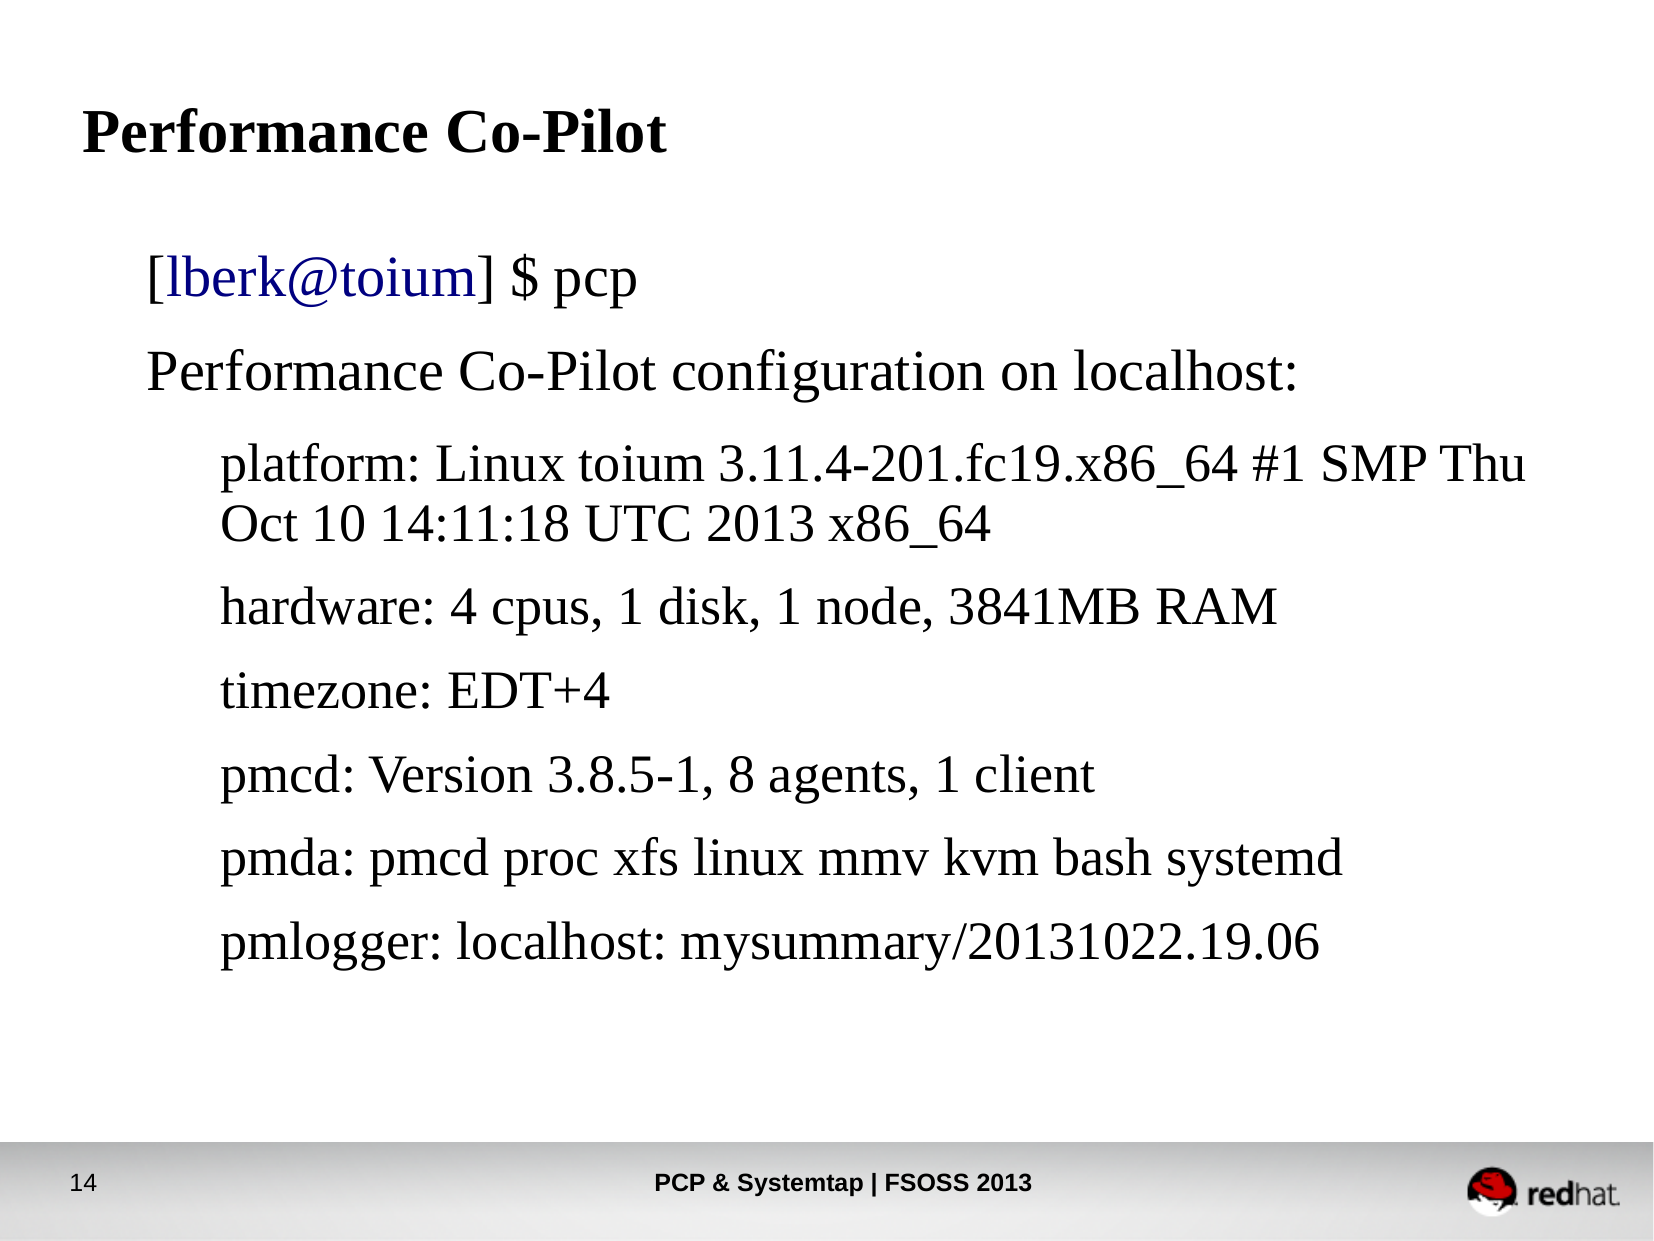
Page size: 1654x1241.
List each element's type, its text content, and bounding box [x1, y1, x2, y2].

list [lberk@toium] $ pcp Performance Co-Pilot configuration on localhost: platform: Linux toium 3.11.4-201.fc19.x86_64 #1 SMP Thu Oct 10 14:11:18 UTC 2013 x86_64 hardware: 4 cpus, 1 disk, 1 node, 3841MB RAM timezone: EDT+4 pmcd: Version 3.8.5-1, 8 agents, 1 client pmda: pmcd proc xfs linux mmv kvm bash systemd pmlogger: localhost: mysummary/20131022.19.06 [86, 244, 1576, 1039]
title Performance Co-Pilot [82, 37, 1571, 226]
picture [0, 1142, 1654, 1241]
